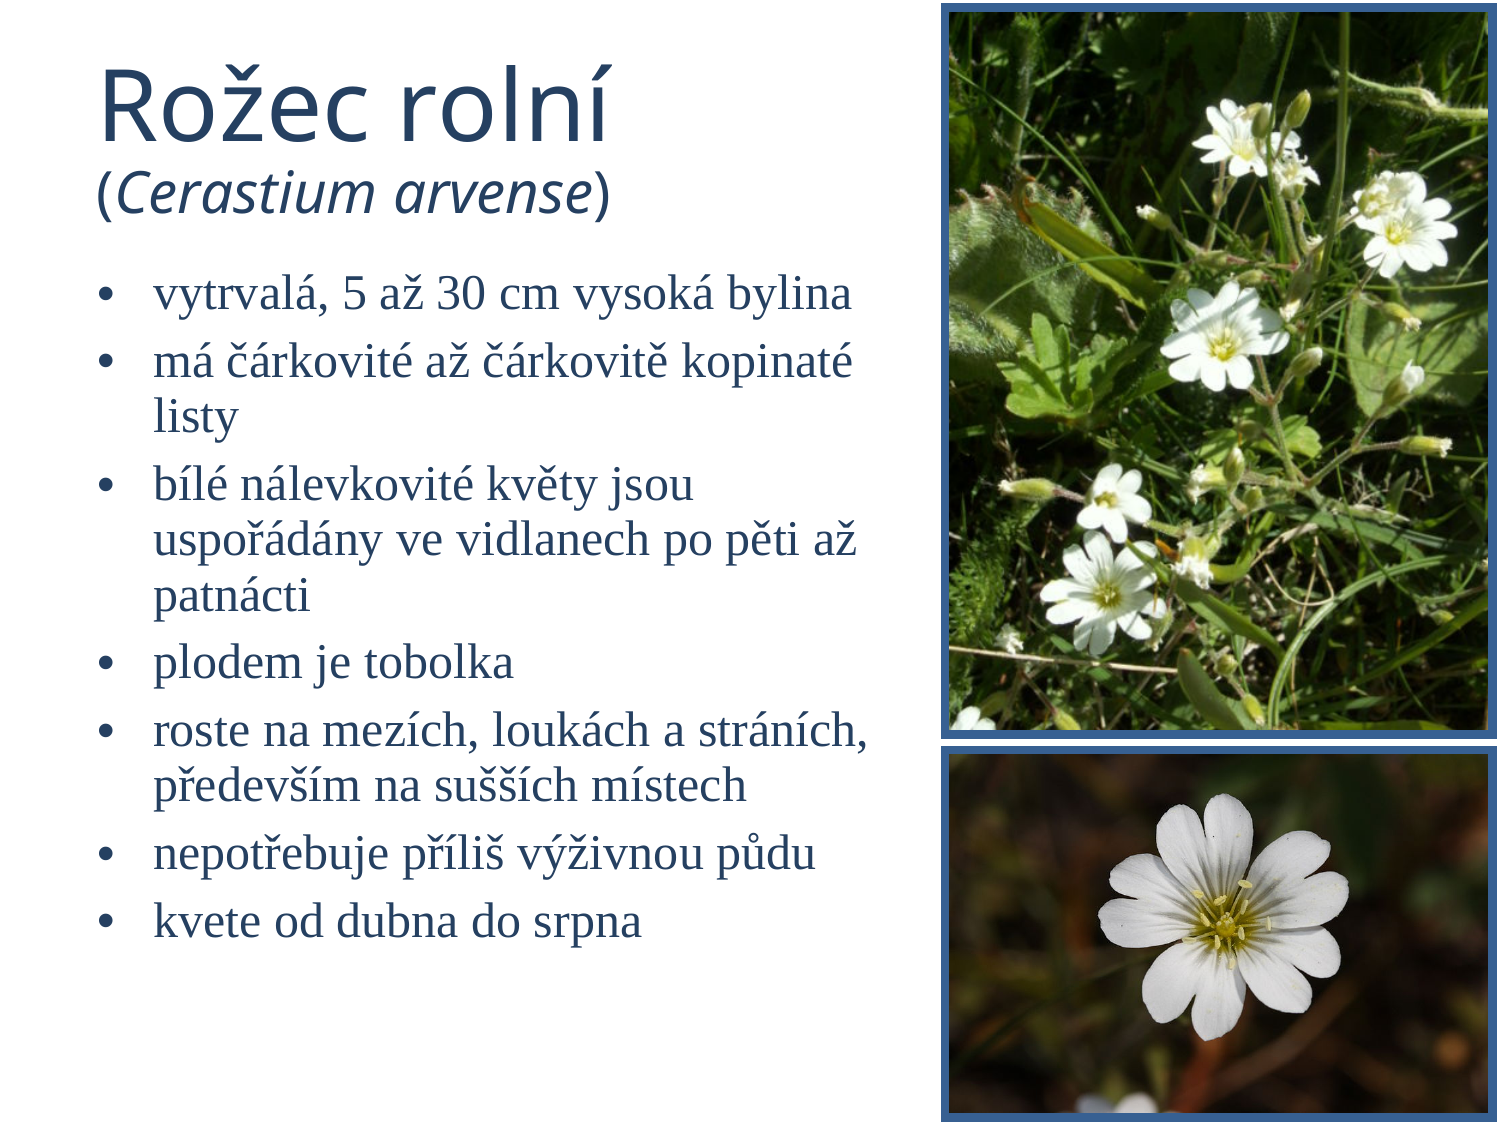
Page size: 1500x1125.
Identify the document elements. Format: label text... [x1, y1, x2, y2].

picture [949, 754, 1489, 1114]
list vytrvalá, 5 až 30 cm vysoká bylina má čárkovité až čárkovitě kopinaté listy bílé nálevkovité květy jsou uspořádány ve vidlanech po pěti až patnácti plodem je tobolka roste na mezích, loukách a stráních, především na sušších místech nepotřebuje příliš výživnou půdu kvete od dubna do srpna [82, 257, 950, 1008]
text_box Rožec rolní (Cerastium arvense) [81, 46, 903, 235]
picture [949, 11, 1489, 731]
